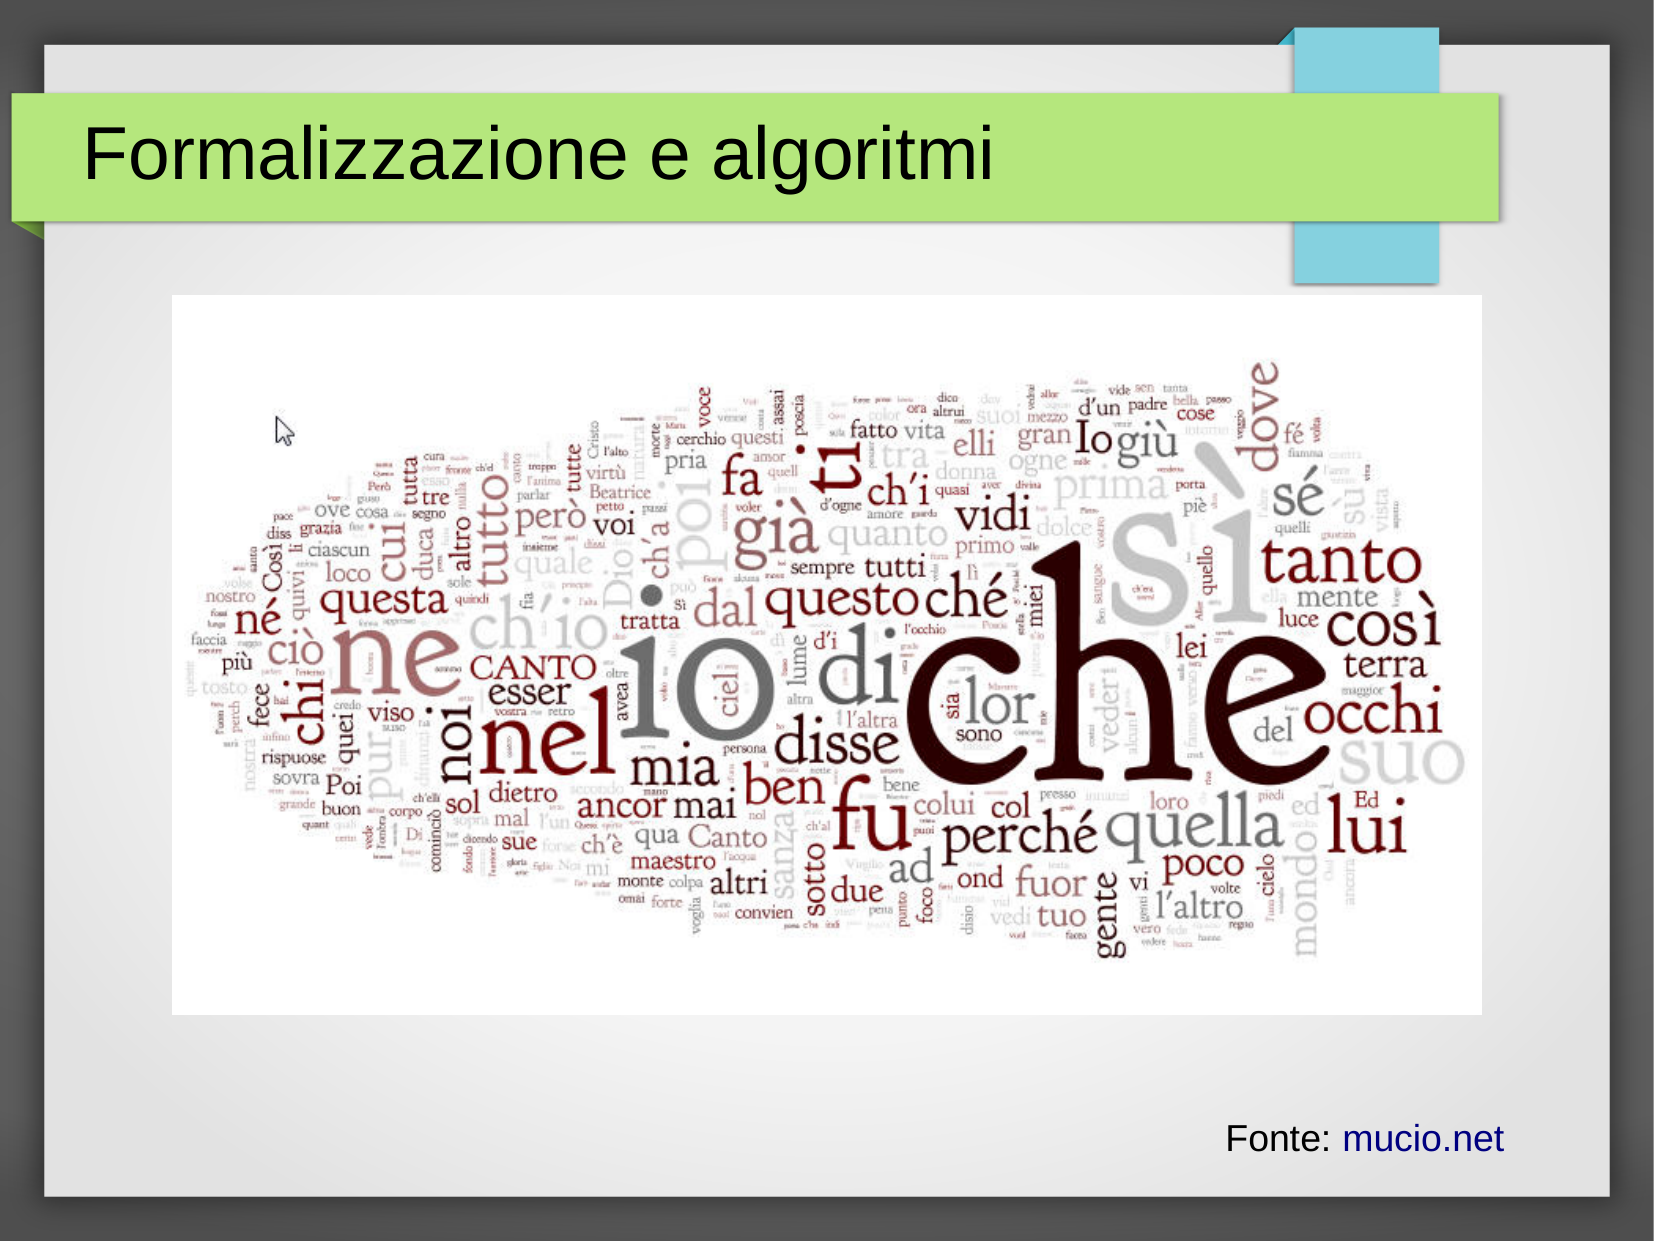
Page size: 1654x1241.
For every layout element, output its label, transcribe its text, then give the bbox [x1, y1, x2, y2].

text_box Fonte: mucio.net [1210, 1110, 1520, 1168]
picture [0, 0, 1654, 1241]
title Formalizzazione e algoritmi [82, 94, 1264, 213]
